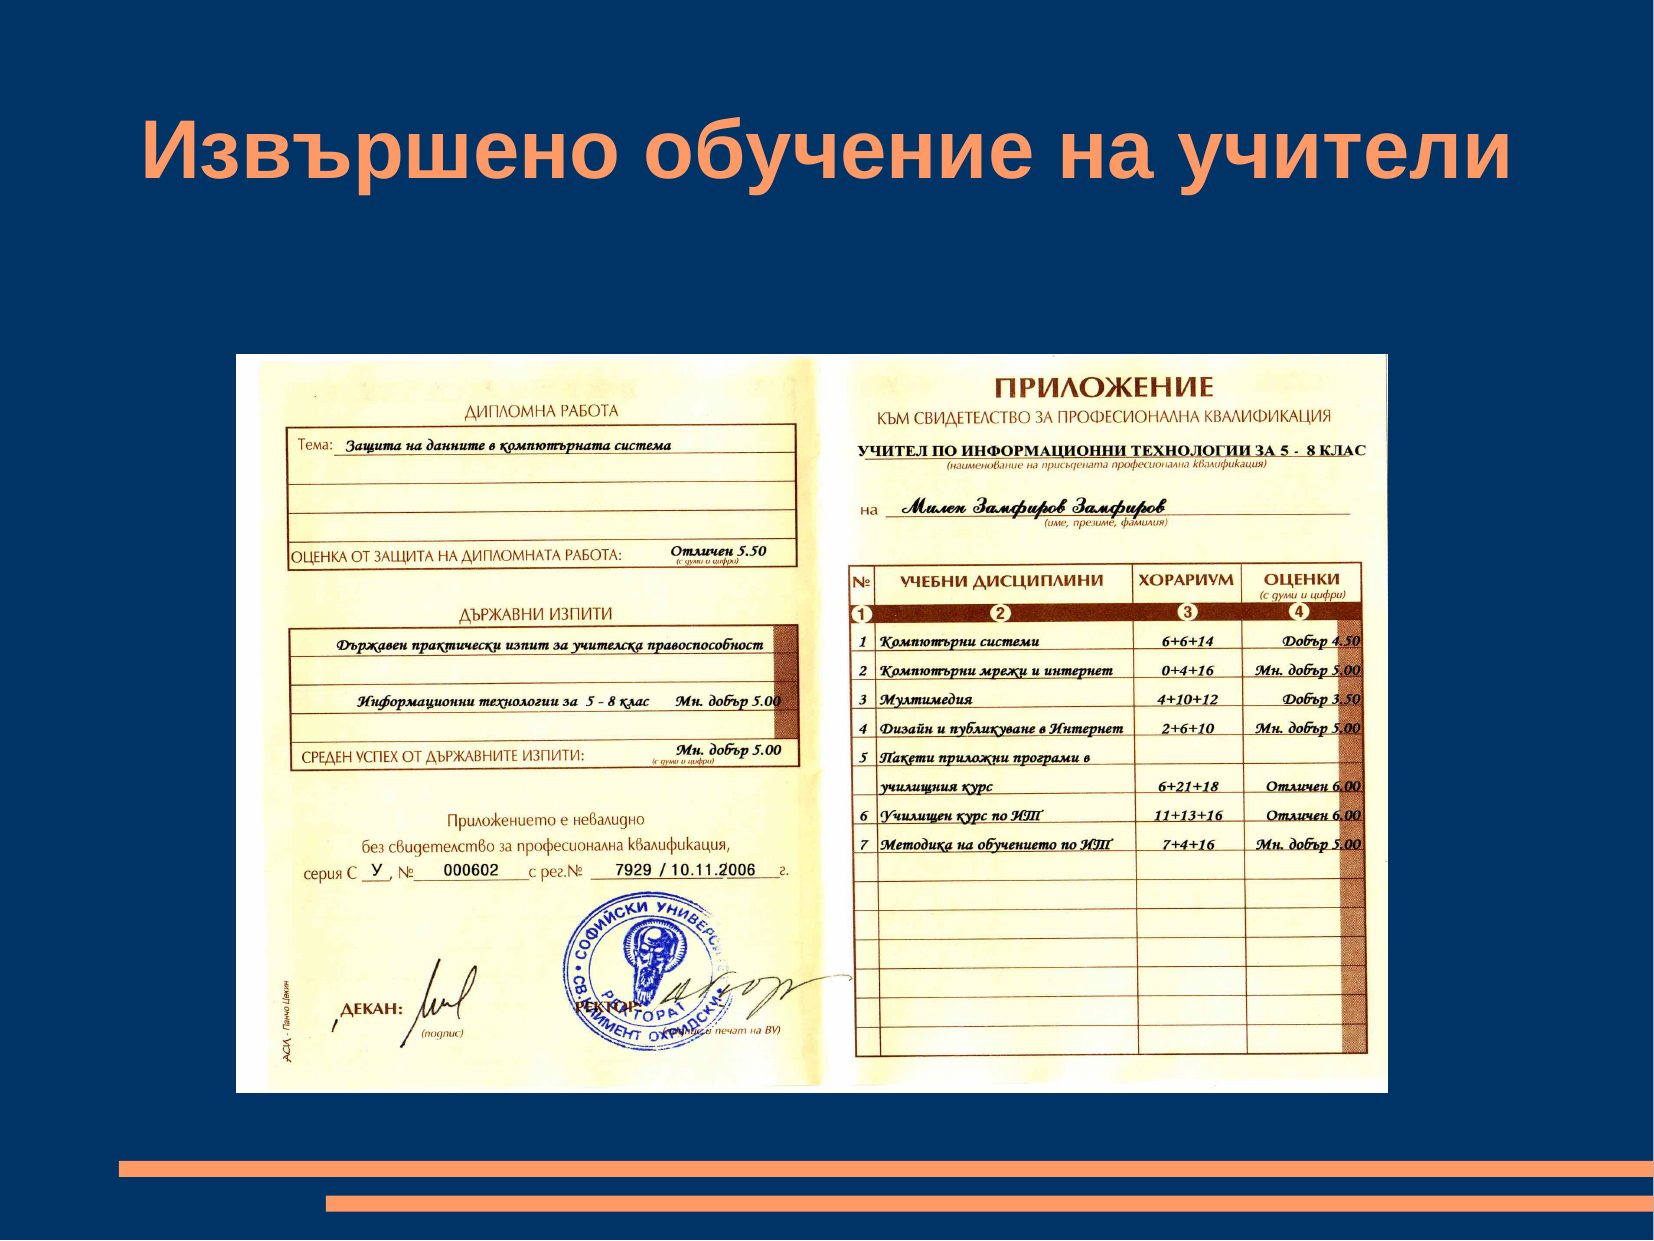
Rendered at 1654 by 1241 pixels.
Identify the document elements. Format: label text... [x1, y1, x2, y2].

picture [236, 354, 1388, 1093]
title Извършено обучение на учители [121, 46, 1534, 254]
